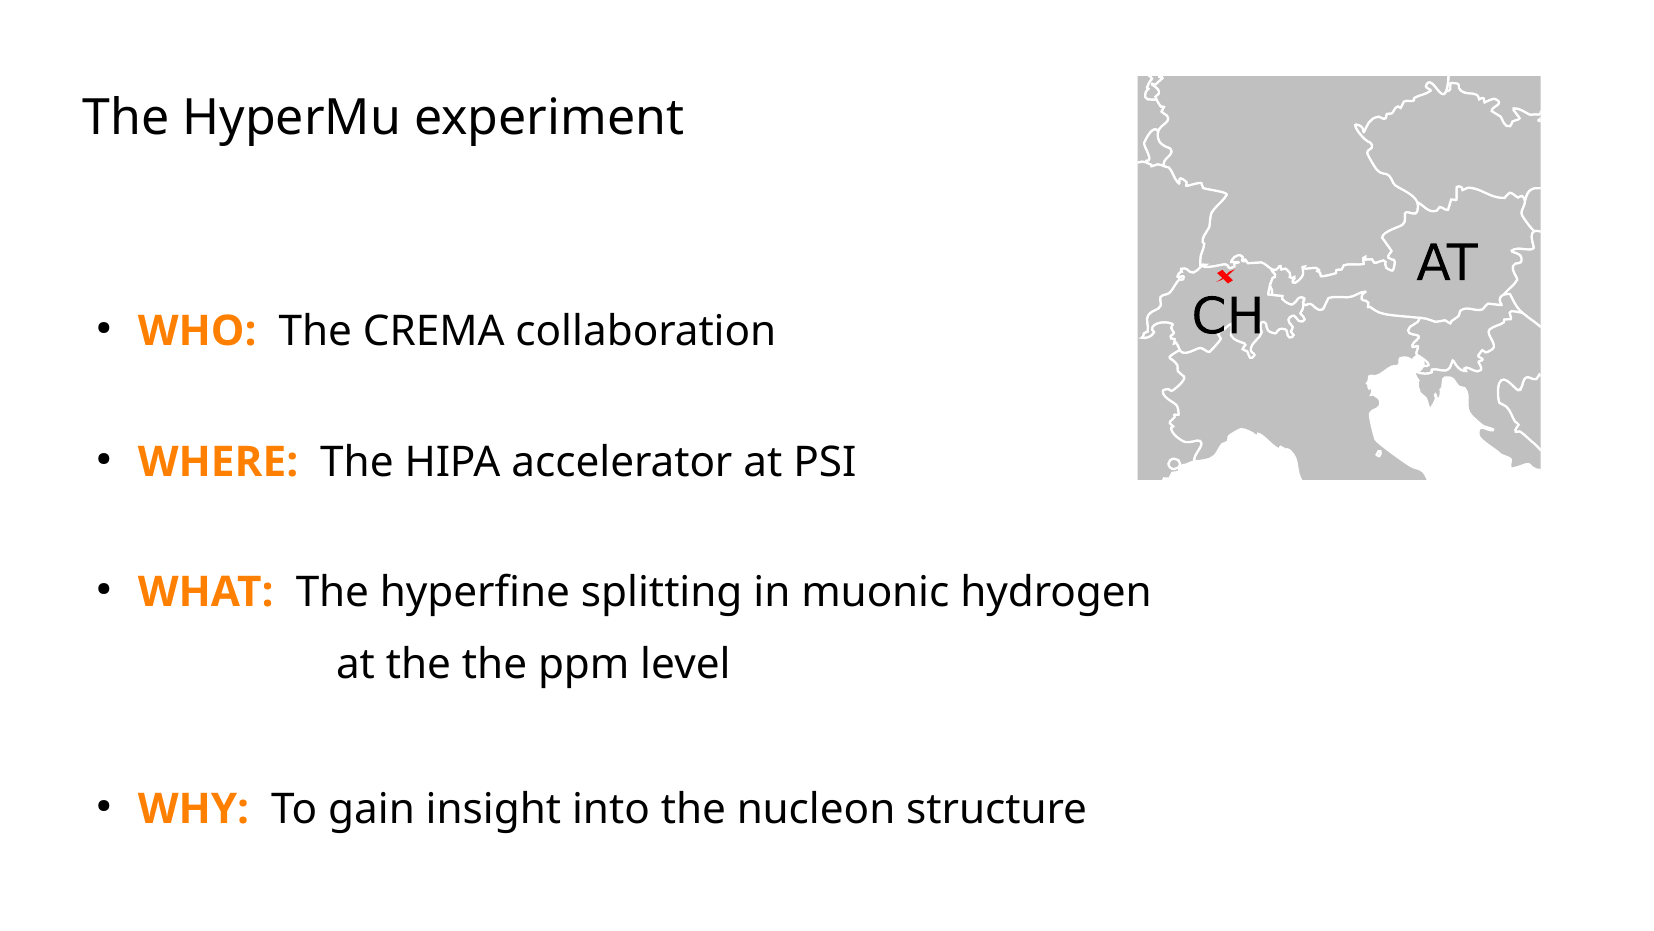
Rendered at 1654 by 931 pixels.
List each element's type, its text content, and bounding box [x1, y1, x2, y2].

list WHO: The CREMA collaboration WHERE: The HIPA accelerator at PSI WHAT: The hyperfine splitting in muonic hydrogen at the the ppm level WHY: To gain insight into the nucleon structure [82, 300, 1642, 839]
title The HyperMu experiment [82, 37, 1571, 193]
picture [1137, 76, 1541, 480]
